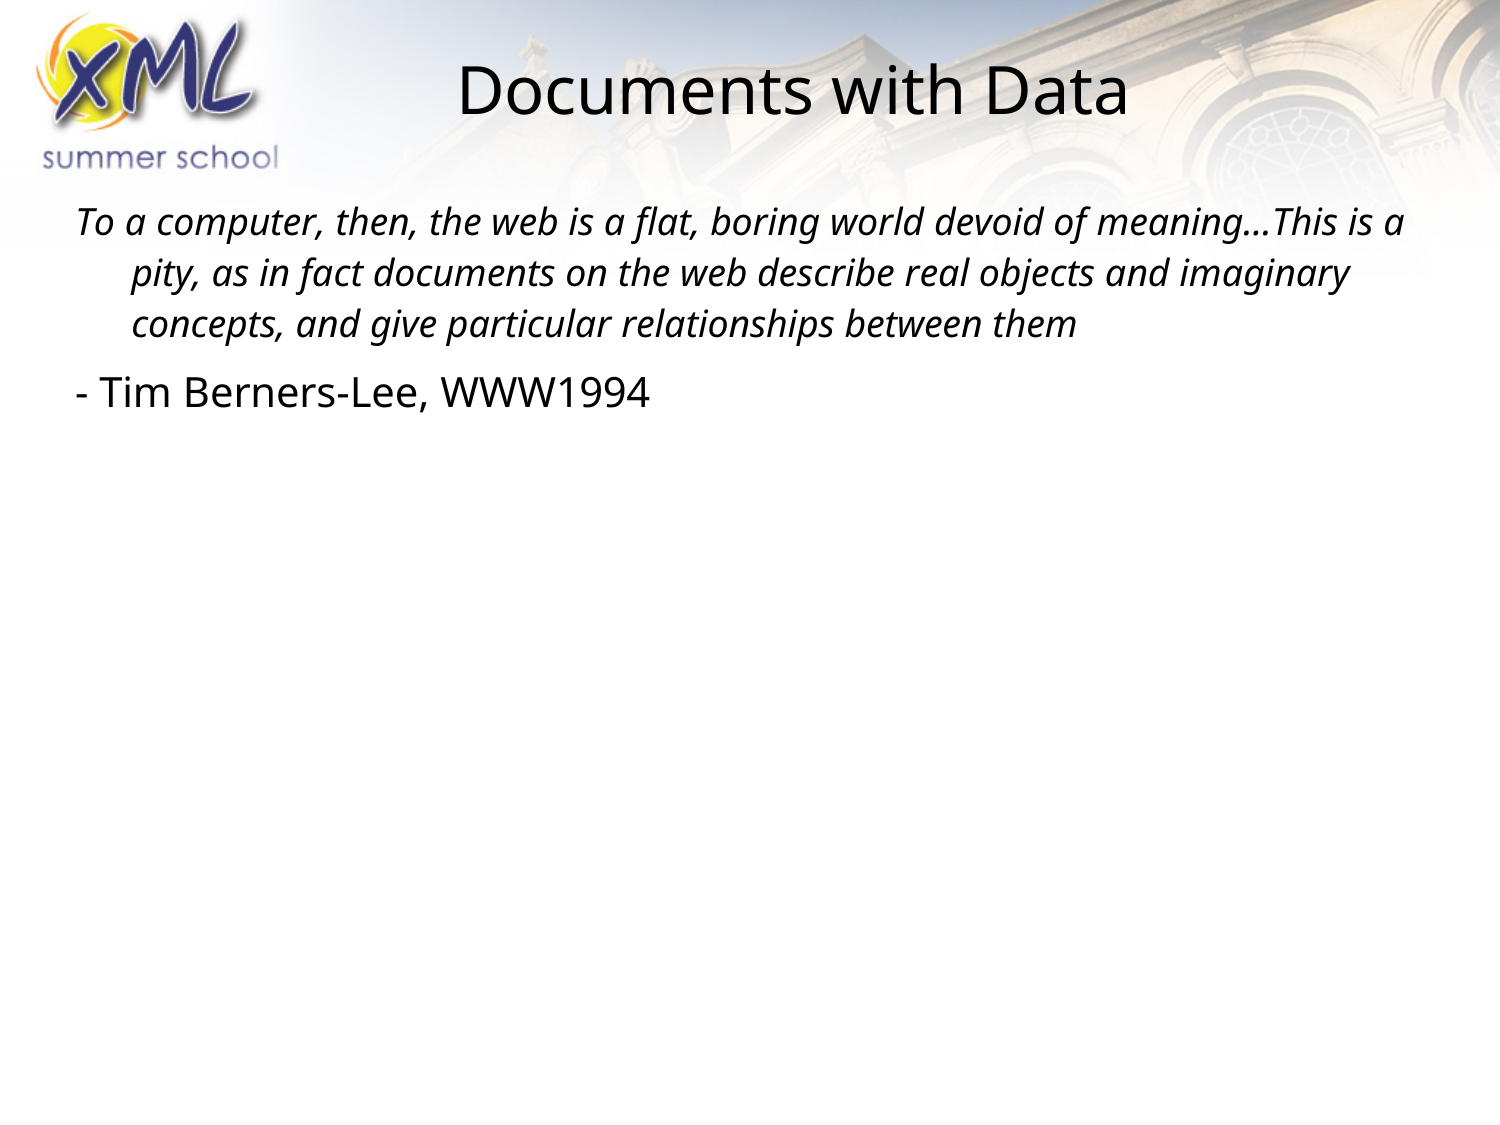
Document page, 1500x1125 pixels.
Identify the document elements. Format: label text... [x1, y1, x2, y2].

picture [0, 0, 1500, 1125]
title Documents with Data [281, 8, 1306, 170]
list To a computer, then, the web is a flat, boring world devoid of meaning...This is a pity, as in fact documents on the web describe real objects and imaginary concepts, and give particular relationships between them - Tim Berners-Lee, WWW1994 [75, 195, 1426, 991]
